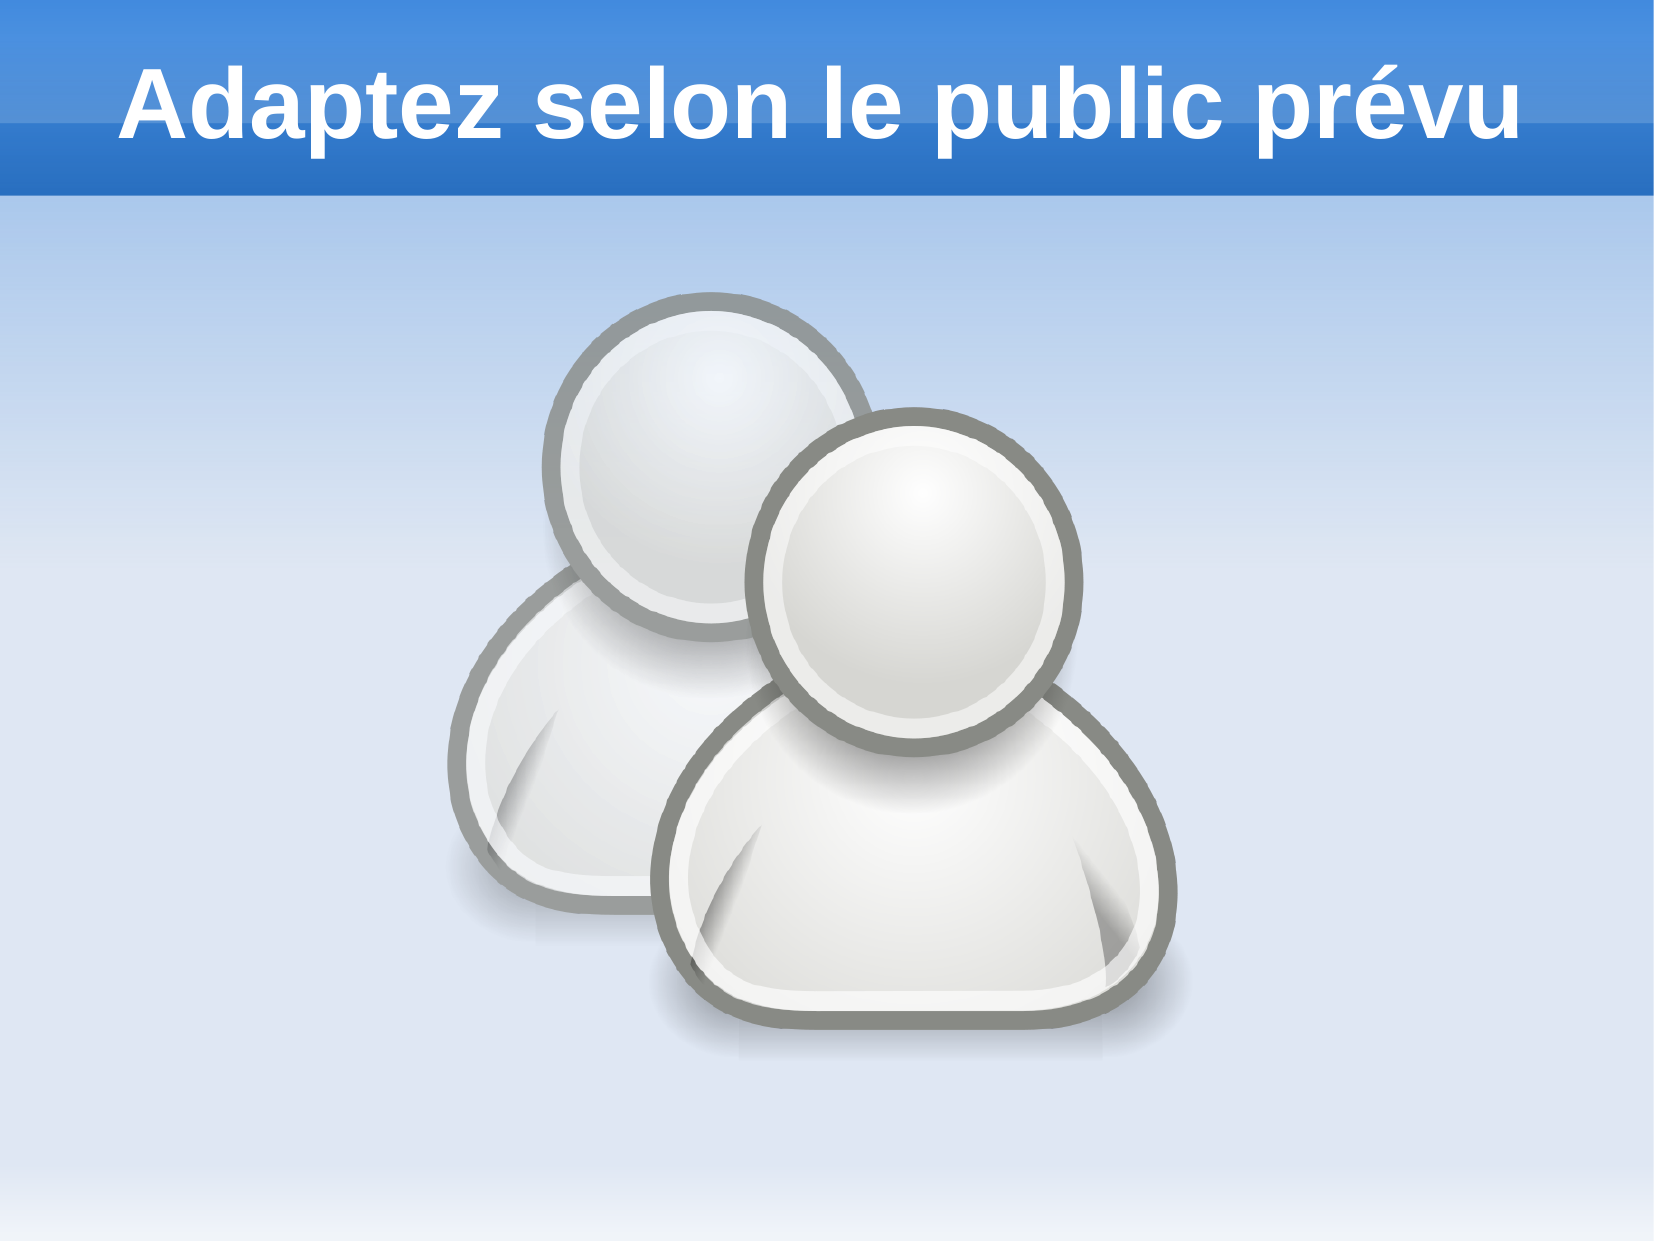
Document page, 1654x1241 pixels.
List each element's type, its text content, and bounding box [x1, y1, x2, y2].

picture [0, 0, 1654, 1241]
title Adaptez selon le public prévu [76, 0, 1565, 208]
